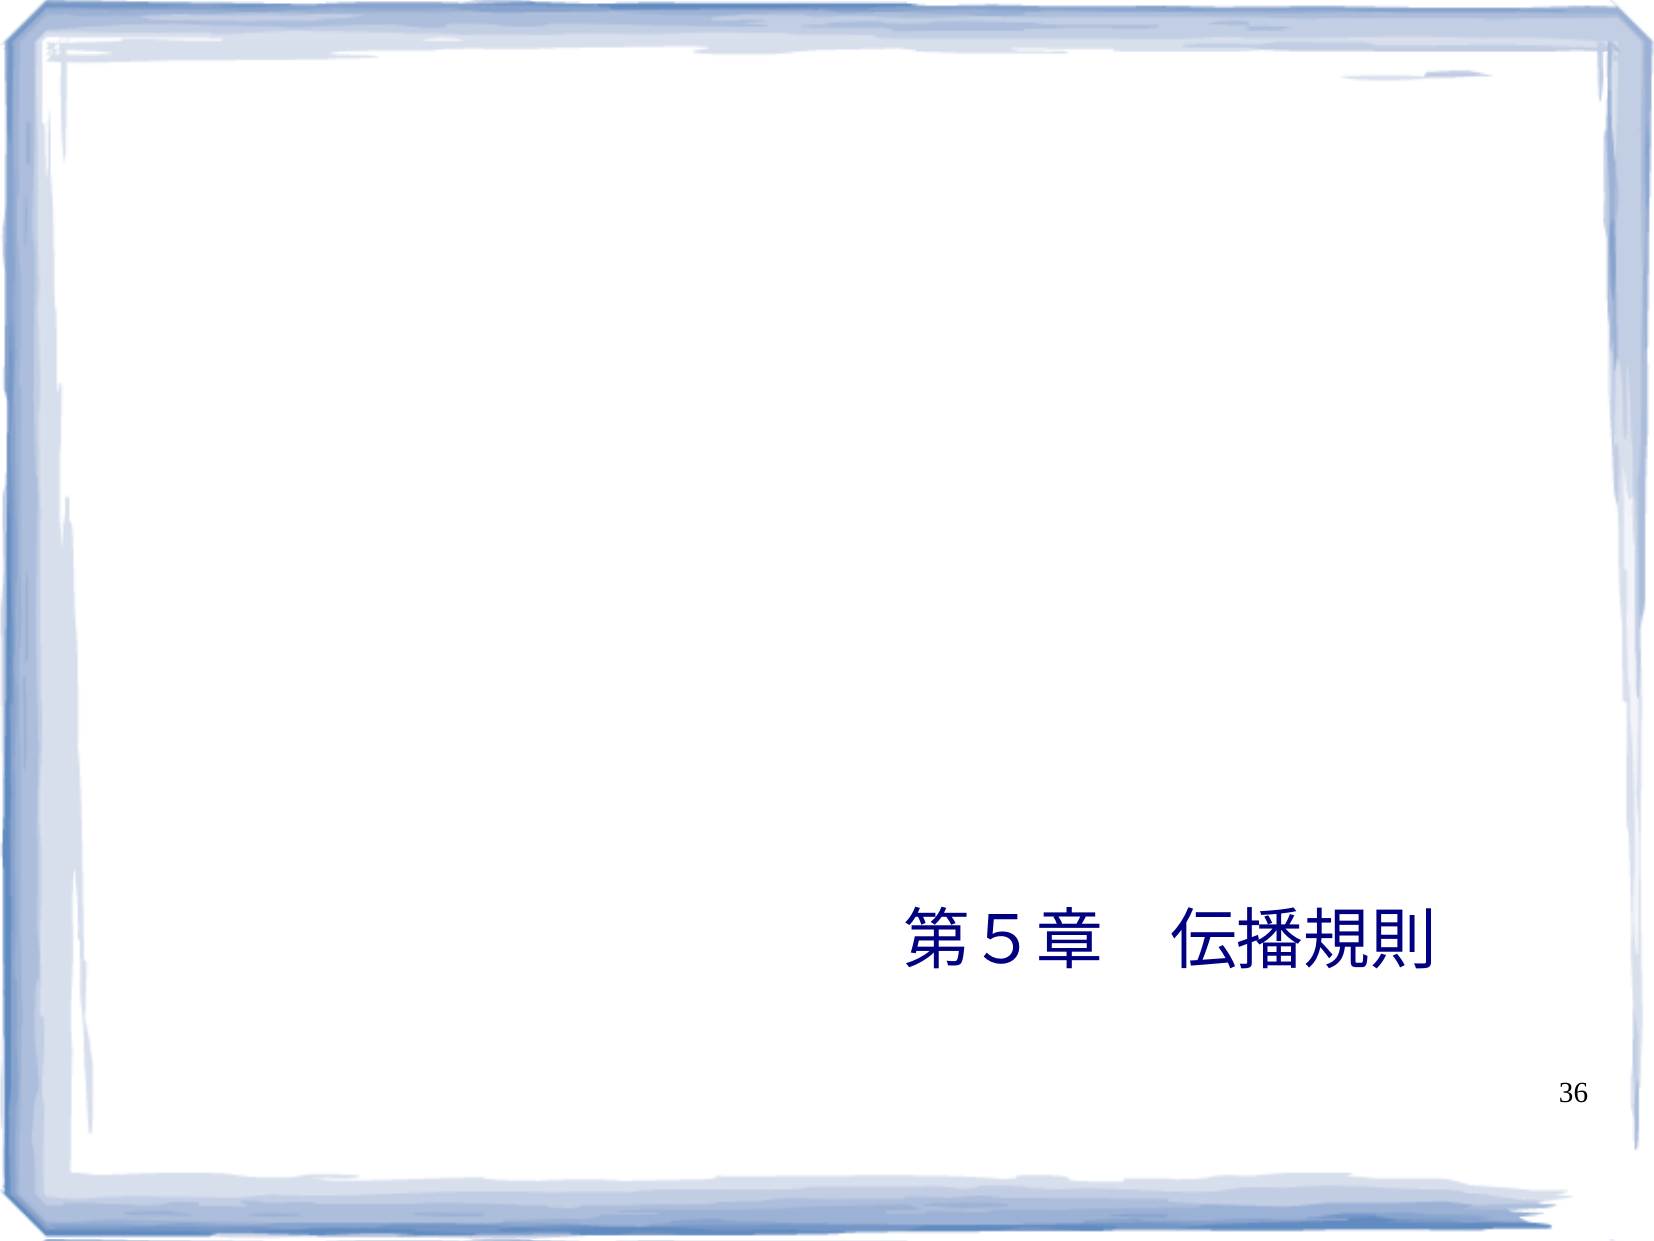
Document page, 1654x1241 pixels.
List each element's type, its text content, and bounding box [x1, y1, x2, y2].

picture [0, 0, 1654, 1241]
list 第５章 伝播規則 [118, 259, 1571, 1181]
